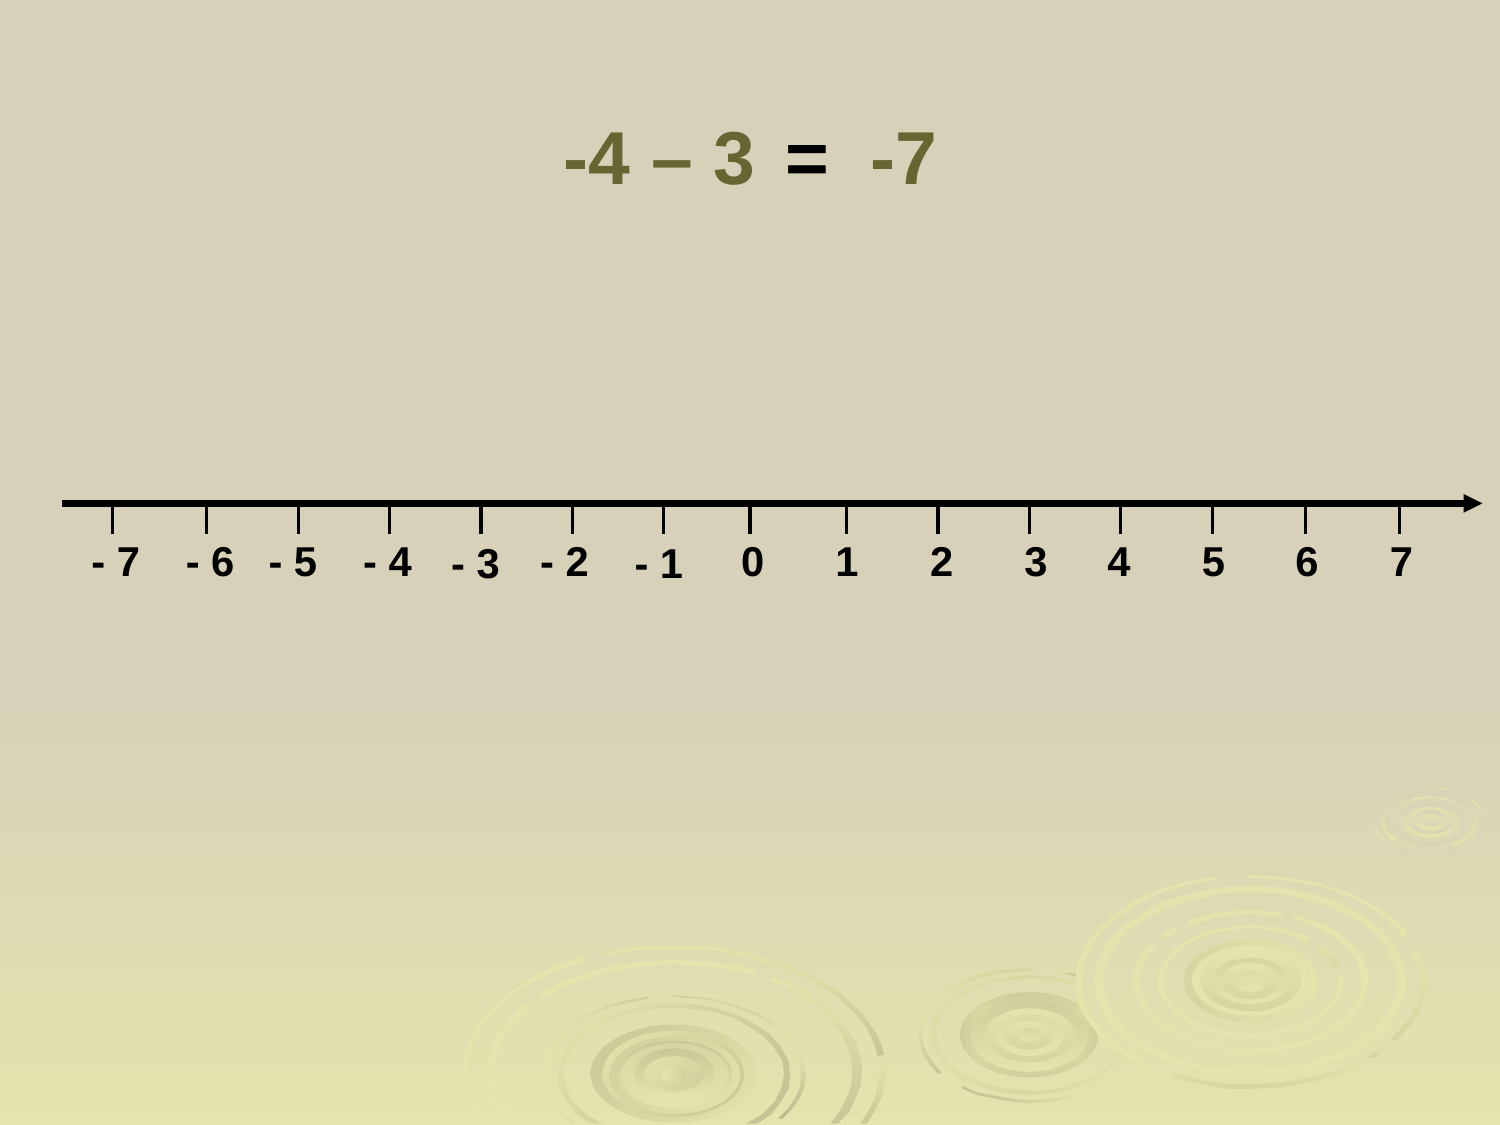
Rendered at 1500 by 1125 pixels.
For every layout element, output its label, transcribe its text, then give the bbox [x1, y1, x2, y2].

text_box -4 – 3 [549, 101, 750, 208]
text_box = -7 [750, 101, 987, 208]
text_box - 2 [525, 527, 627, 602]
text_box 6 [1257, 527, 1352, 602]
text_box - 6 [178, 527, 273, 602]
text_box 3 [998, 527, 1065, 602]
text_box - 1 [619, 529, 721, 605]
text_box 2 [915, 527, 982, 602]
text_box 4 [1092, 527, 1159, 602]
text_box 7 [1352, 527, 1454, 602]
text_box 5 [1187, 527, 1254, 602]
text_box - 4 [348, 527, 450, 602]
text_box - 3 [436, 529, 538, 605]
text_box - 5 [273, 527, 348, 602]
text_box 1 [820, 527, 888, 602]
text_box 0 [726, 527, 793, 602]
text_box - 7 [76, 527, 178, 602]
